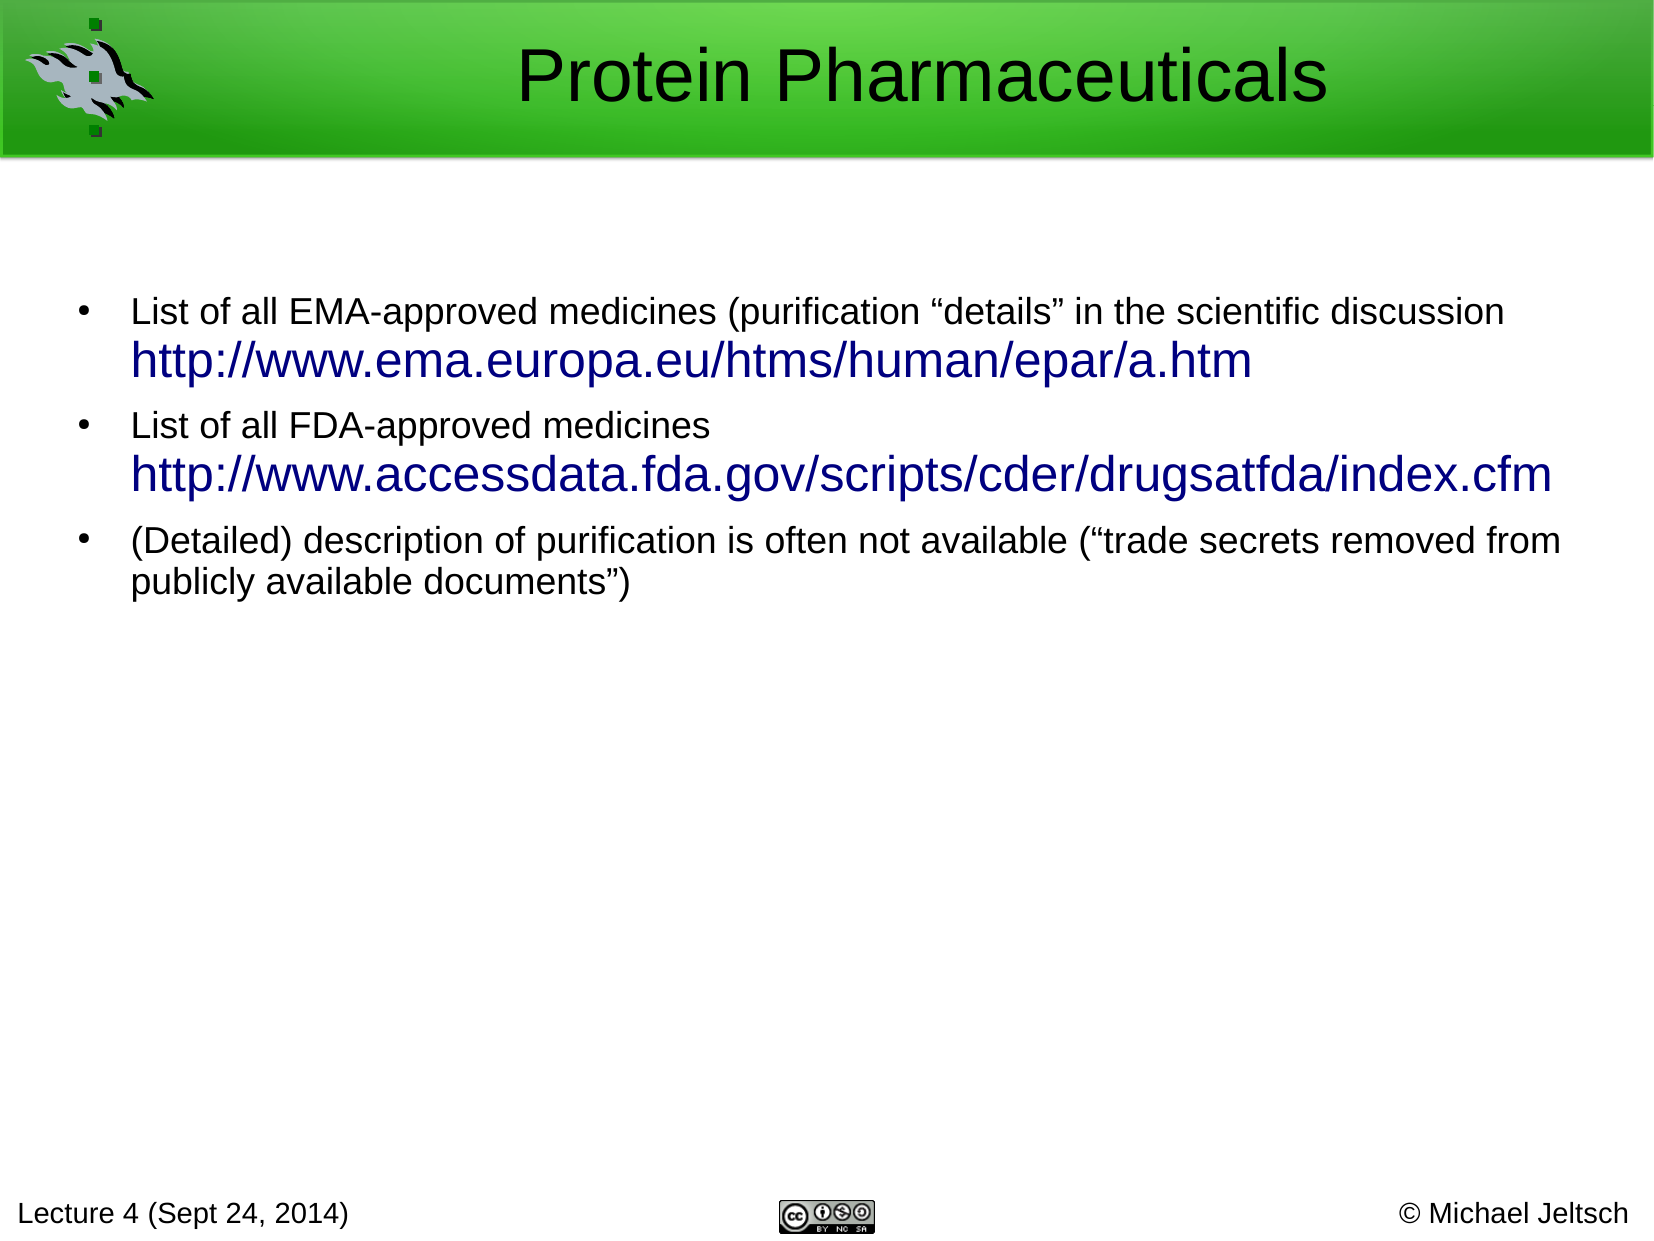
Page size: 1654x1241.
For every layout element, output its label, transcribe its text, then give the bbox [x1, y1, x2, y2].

picture [779, 1200, 875, 1234]
text_box List of all EMA-approved medicines (purification “details” in the scientific discussion http://www.ema.europa.eu/htms/human/epar/a.htm List of all FDA-approved medicines http://www.accessdata.fda.gov/scripts/cder/drugsatfda/index.cfm (Detailed) description of purification is often not available (“trade secrets removed from publicly available documents”) [45, 282, 1621, 958]
title [112, 99, 1388, 282]
title Protein Pharmaceuticals [289, 30, 1531, 121]
